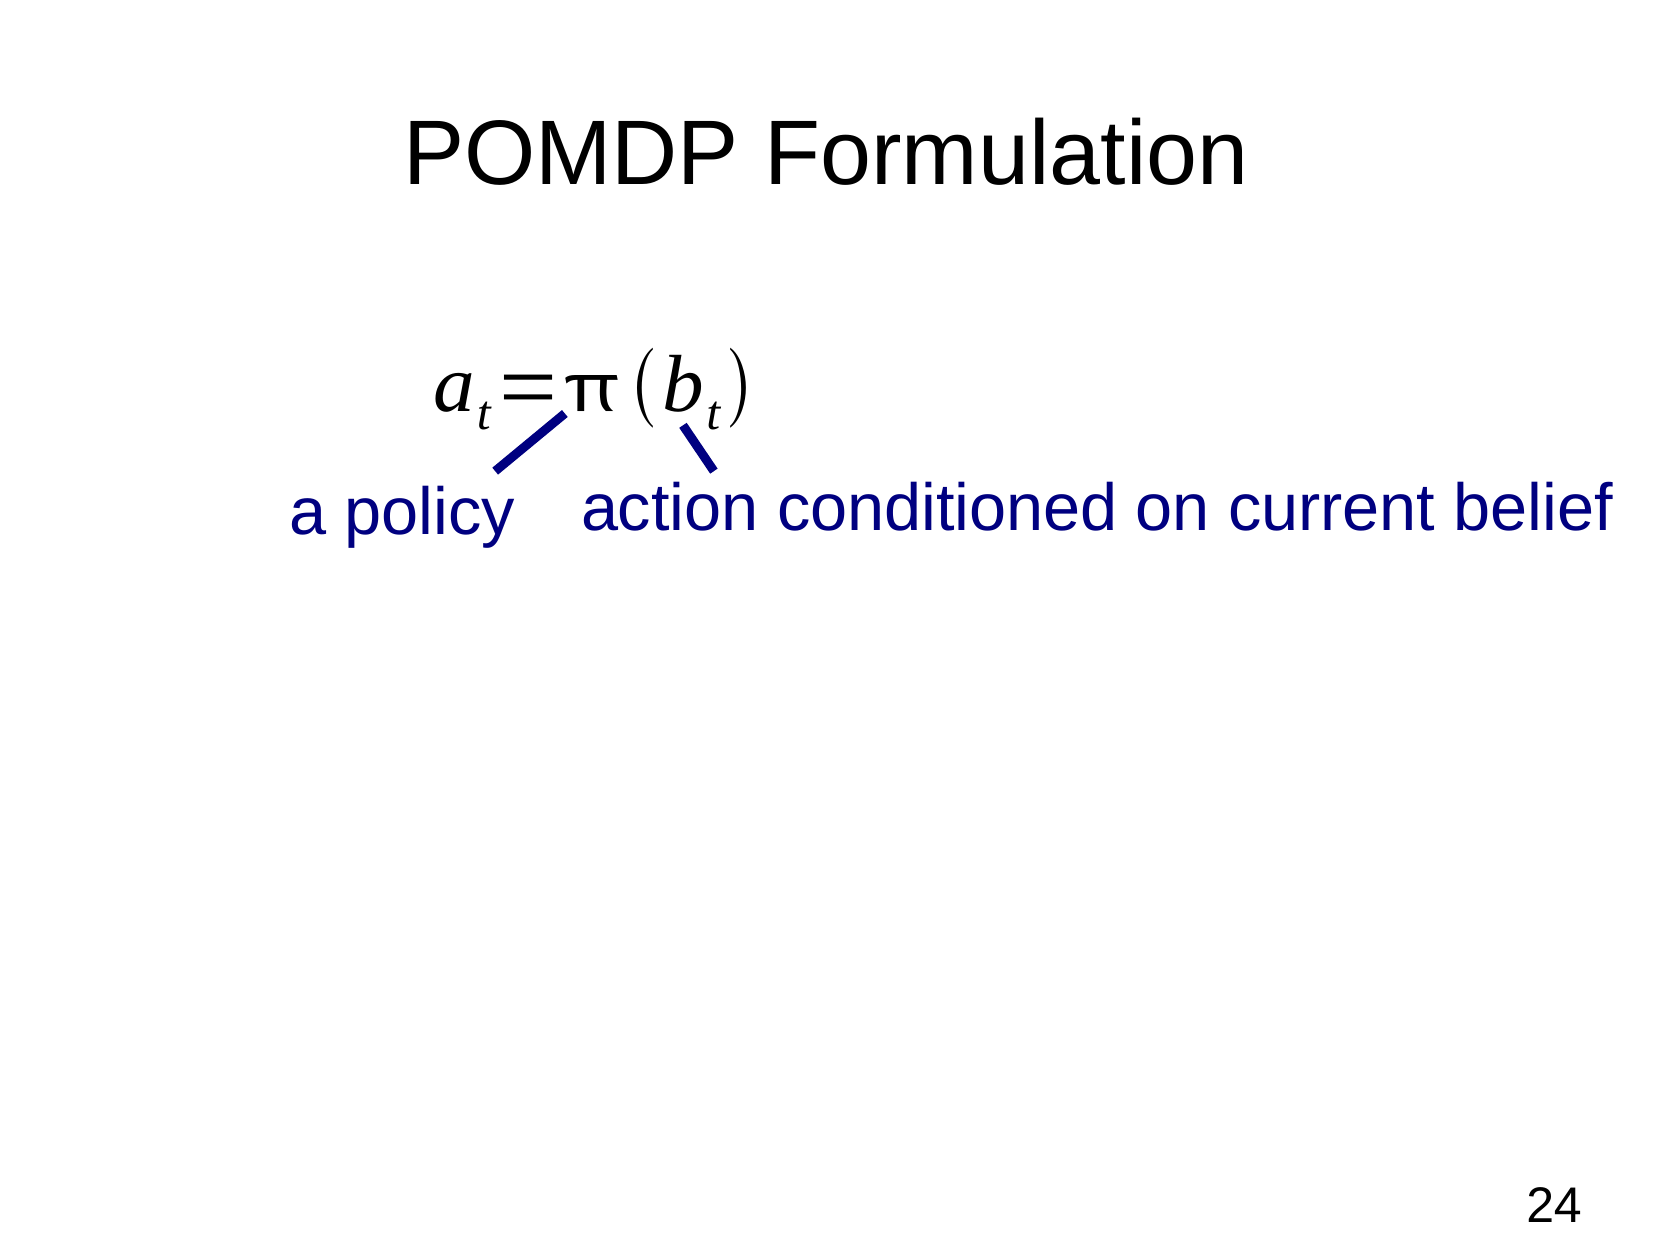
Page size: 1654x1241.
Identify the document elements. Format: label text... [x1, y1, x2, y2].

text_box a policy [274, 466, 531, 557]
text_box action conditioned on current belief [566, 462, 1634, 553]
chart [425, 338, 760, 441]
title POMDP Formulation [82, 56, 1571, 250]
